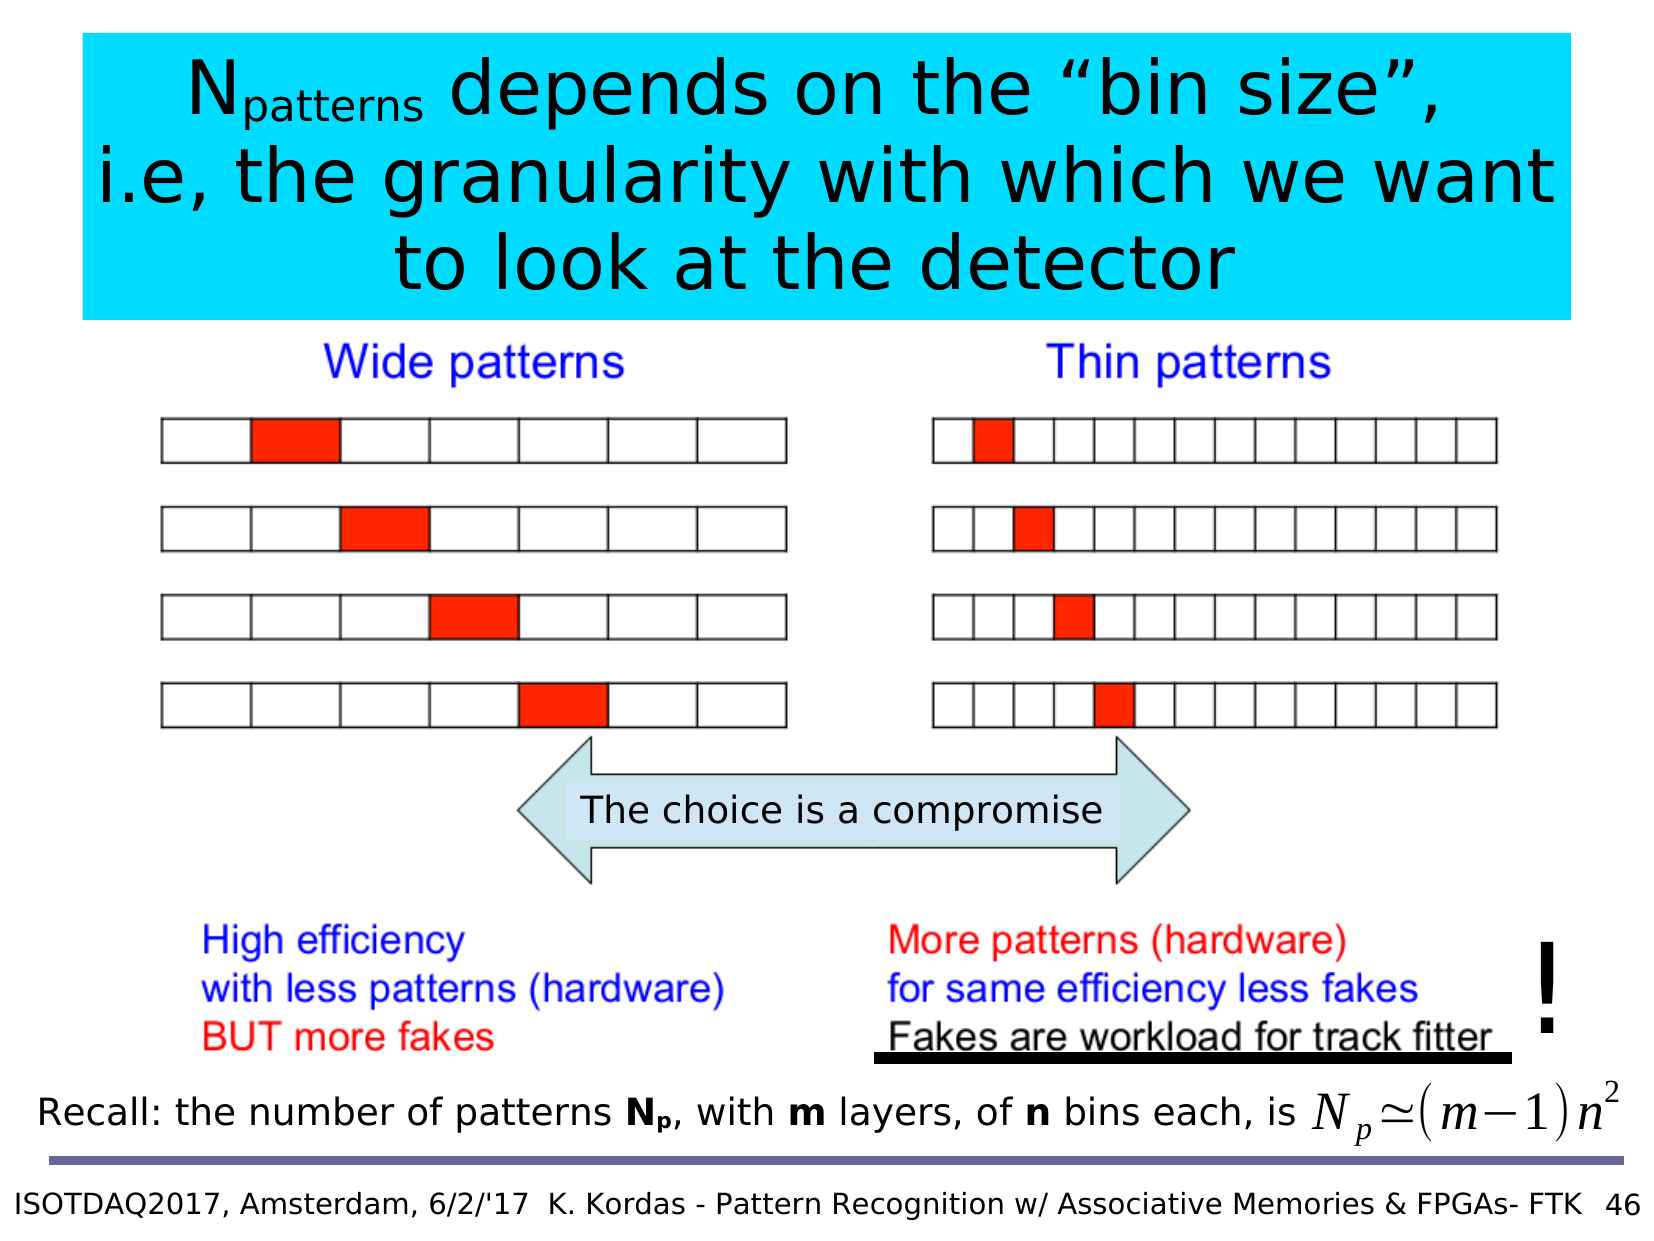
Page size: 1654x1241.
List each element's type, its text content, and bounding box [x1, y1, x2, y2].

title Npatterns depends on the “bin size”, i.e, the granularity with which we want to look at the detector [82, 33, 1571, 320]
text_box The choice is a compromise [565, 781, 1119, 841]
text_box Recall: the number of patterns Np, with m layers, of n bins each, is [21, 1083, 1310, 1155]
text_box ! [1507, 910, 1588, 1071]
picture [153, 336, 1535, 1074]
chart [1295, 1072, 1634, 1148]
